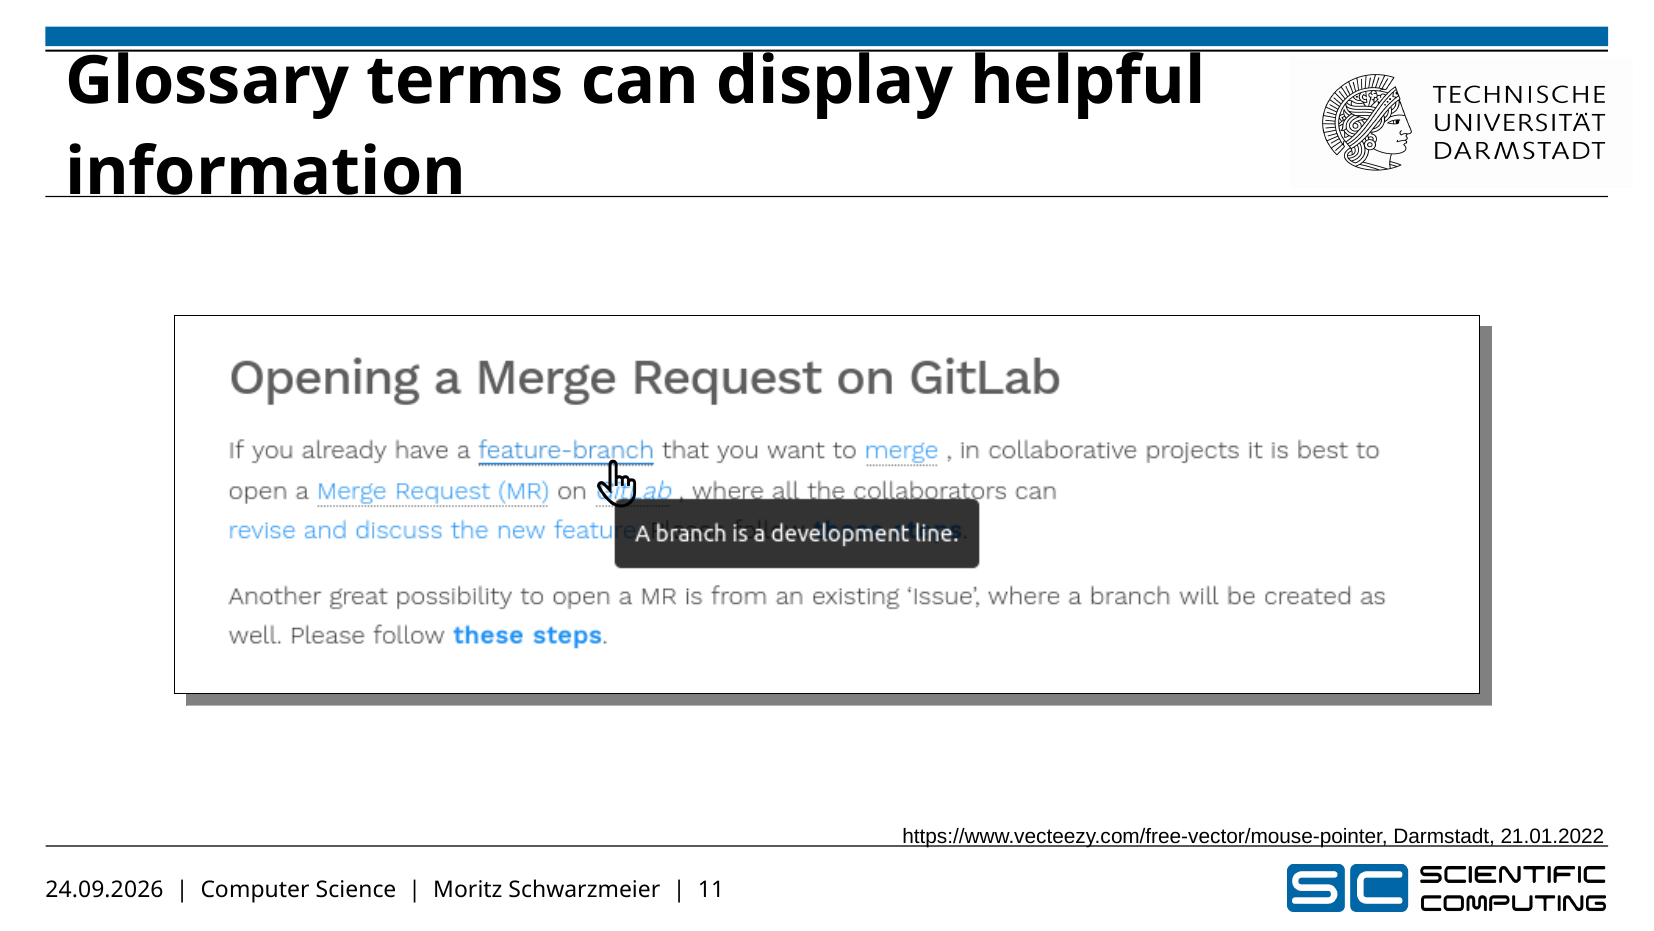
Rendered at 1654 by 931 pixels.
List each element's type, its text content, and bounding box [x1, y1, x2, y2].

title Glossary terms can display helpful information [64, 45, 1309, 201]
picture [1287, 864, 1606, 912]
text_box https://www.vecteezy.com/free-vector/mouse-pointer, Darmstadt, 21.01.2022 [887, 816, 1621, 856]
picture [174, 314, 1480, 694]
picture [1309, 57, 1633, 188]
